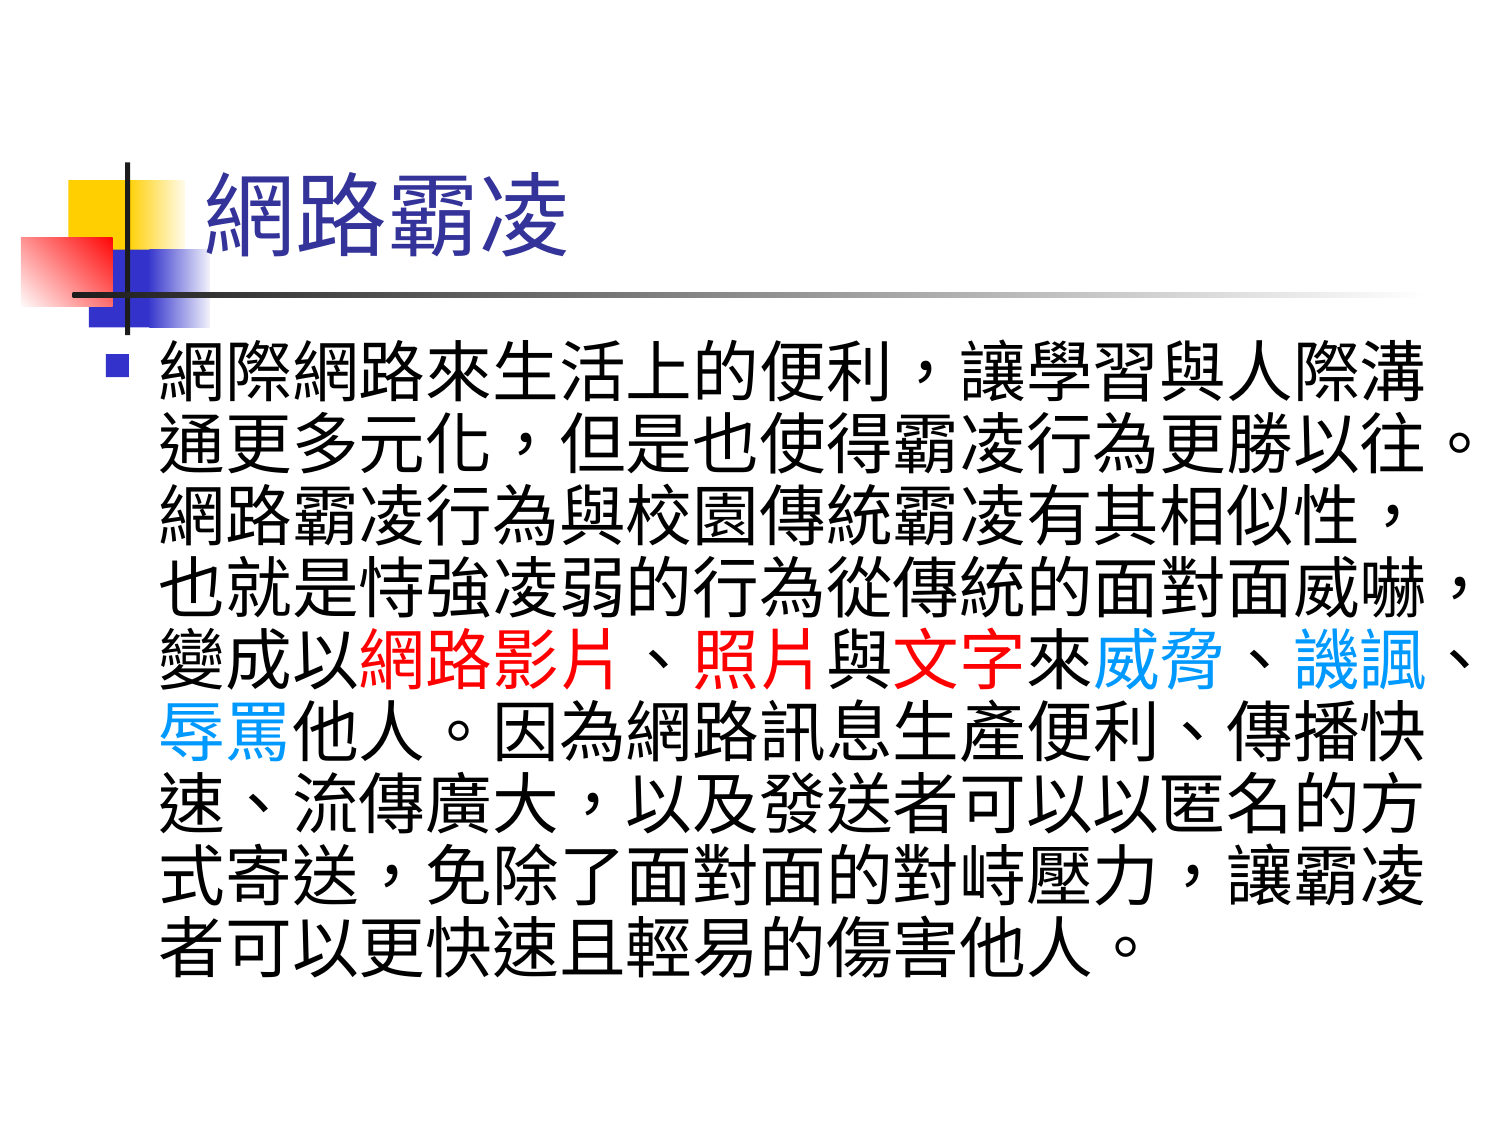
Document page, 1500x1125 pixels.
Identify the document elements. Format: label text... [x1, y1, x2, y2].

title 網路霸凌 [188, 35, 1468, 276]
list 網際網路來生活上的便利，讓學習與人際溝通更多元化，但是也使得霸凌行為更勝以往。網路霸凌行為與校園傳統霸凌有其相似性，也就是恃強凌弱的行為從傳統的面對面威嚇，變成以網路影片、照片與文字來威脅、譏諷、辱罵他人。因為網路訊息生產便利、傳播快速、流傳廣大，以及發送者可以以匿名的方式寄送，免除了面對面的對峙壓力，讓霸凌者可以更快速且輕易的傷害他人。 [87, 331, 1469, 1088]
